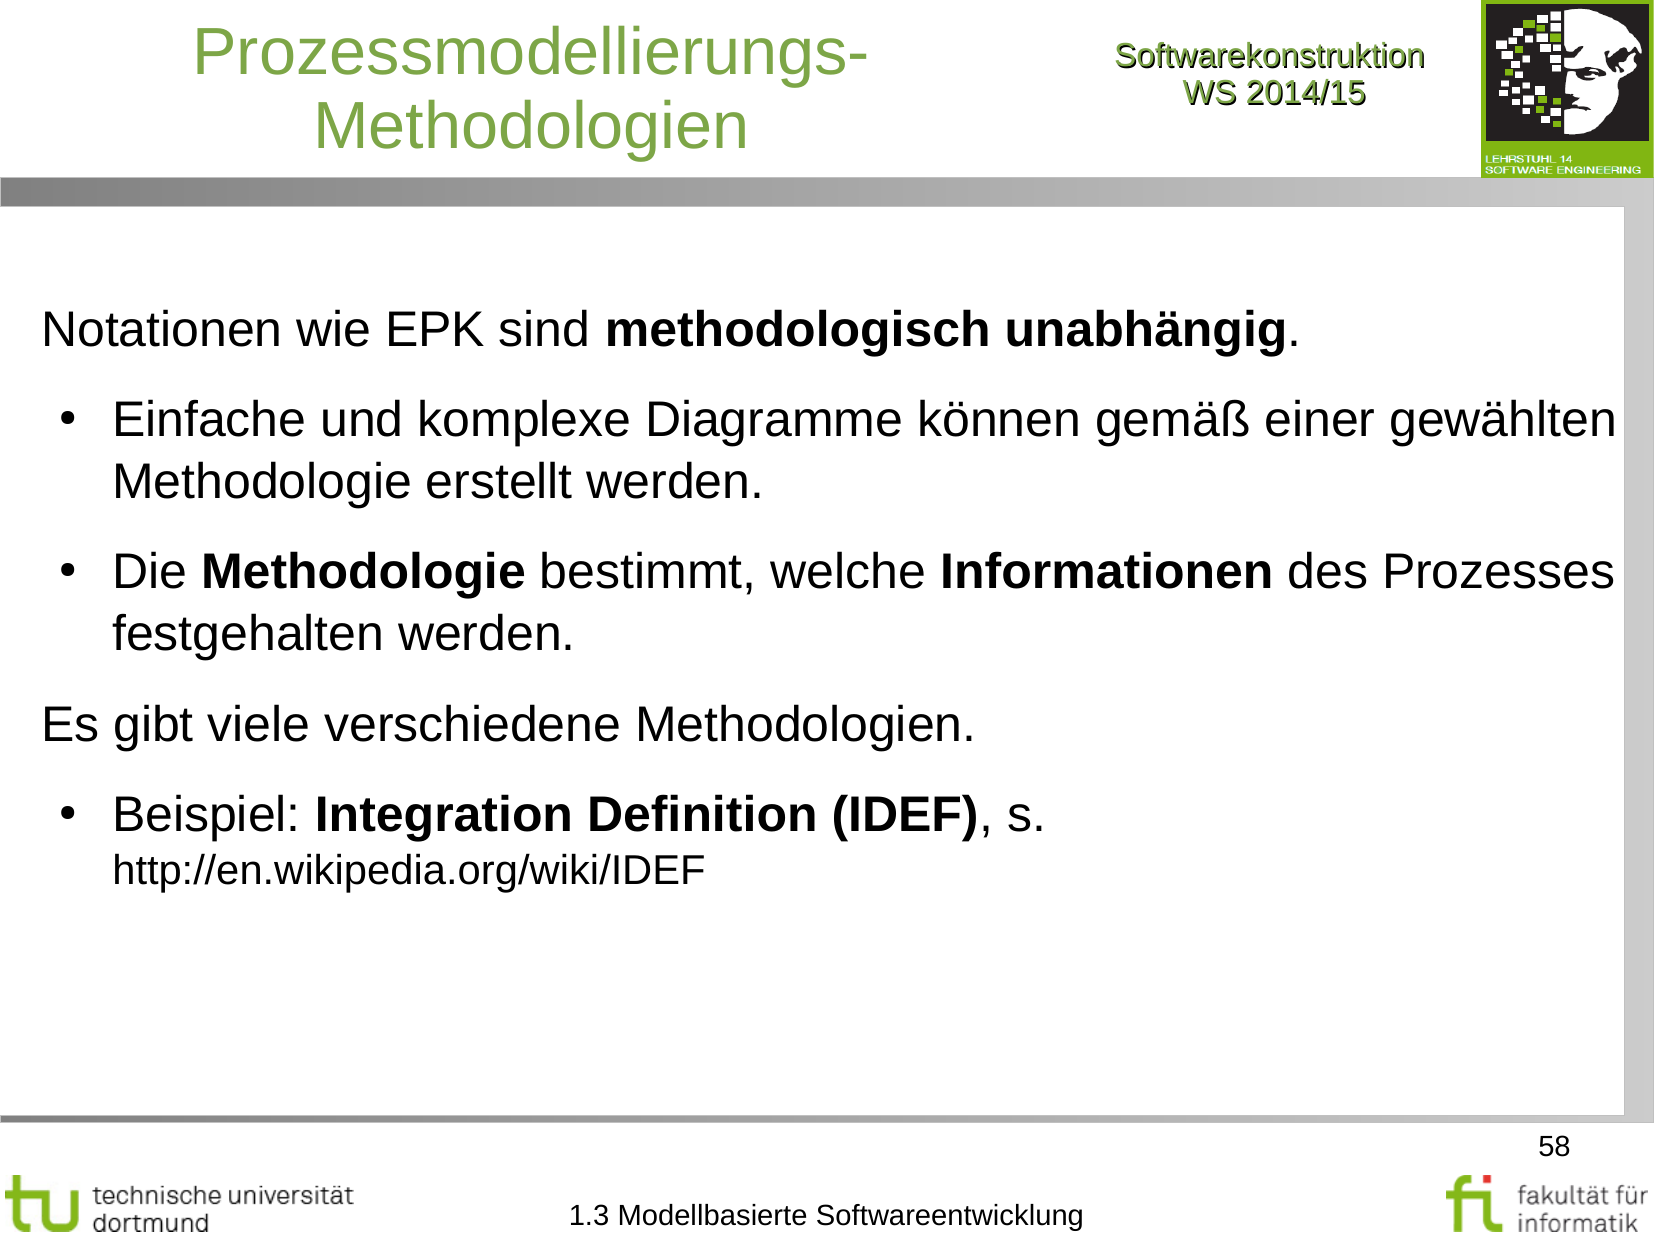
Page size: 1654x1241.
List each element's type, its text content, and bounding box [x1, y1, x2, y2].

picture [1446, 1175, 1648, 1232]
list Notationen wie EPK sind methodologisch unabhängig. Einfache und komplexe Diagramme können gemäß einer gewählten Methodologie erstellt werden. Die Methodologie bestimmt, welche Informationen des Prozesses festgehalten werden. Es gibt viele verschiedene Methodologien. Beispiel: Integration Definition (IDEF), s. http://en.wikipedia.org/wiki/IDEF [41, 295, 1636, 1100]
picture [5, 1175, 354, 1232]
title Prozessmodellierungs- Methodologien [0, 7, 1064, 170]
picture [1481, 0, 1654, 178]
